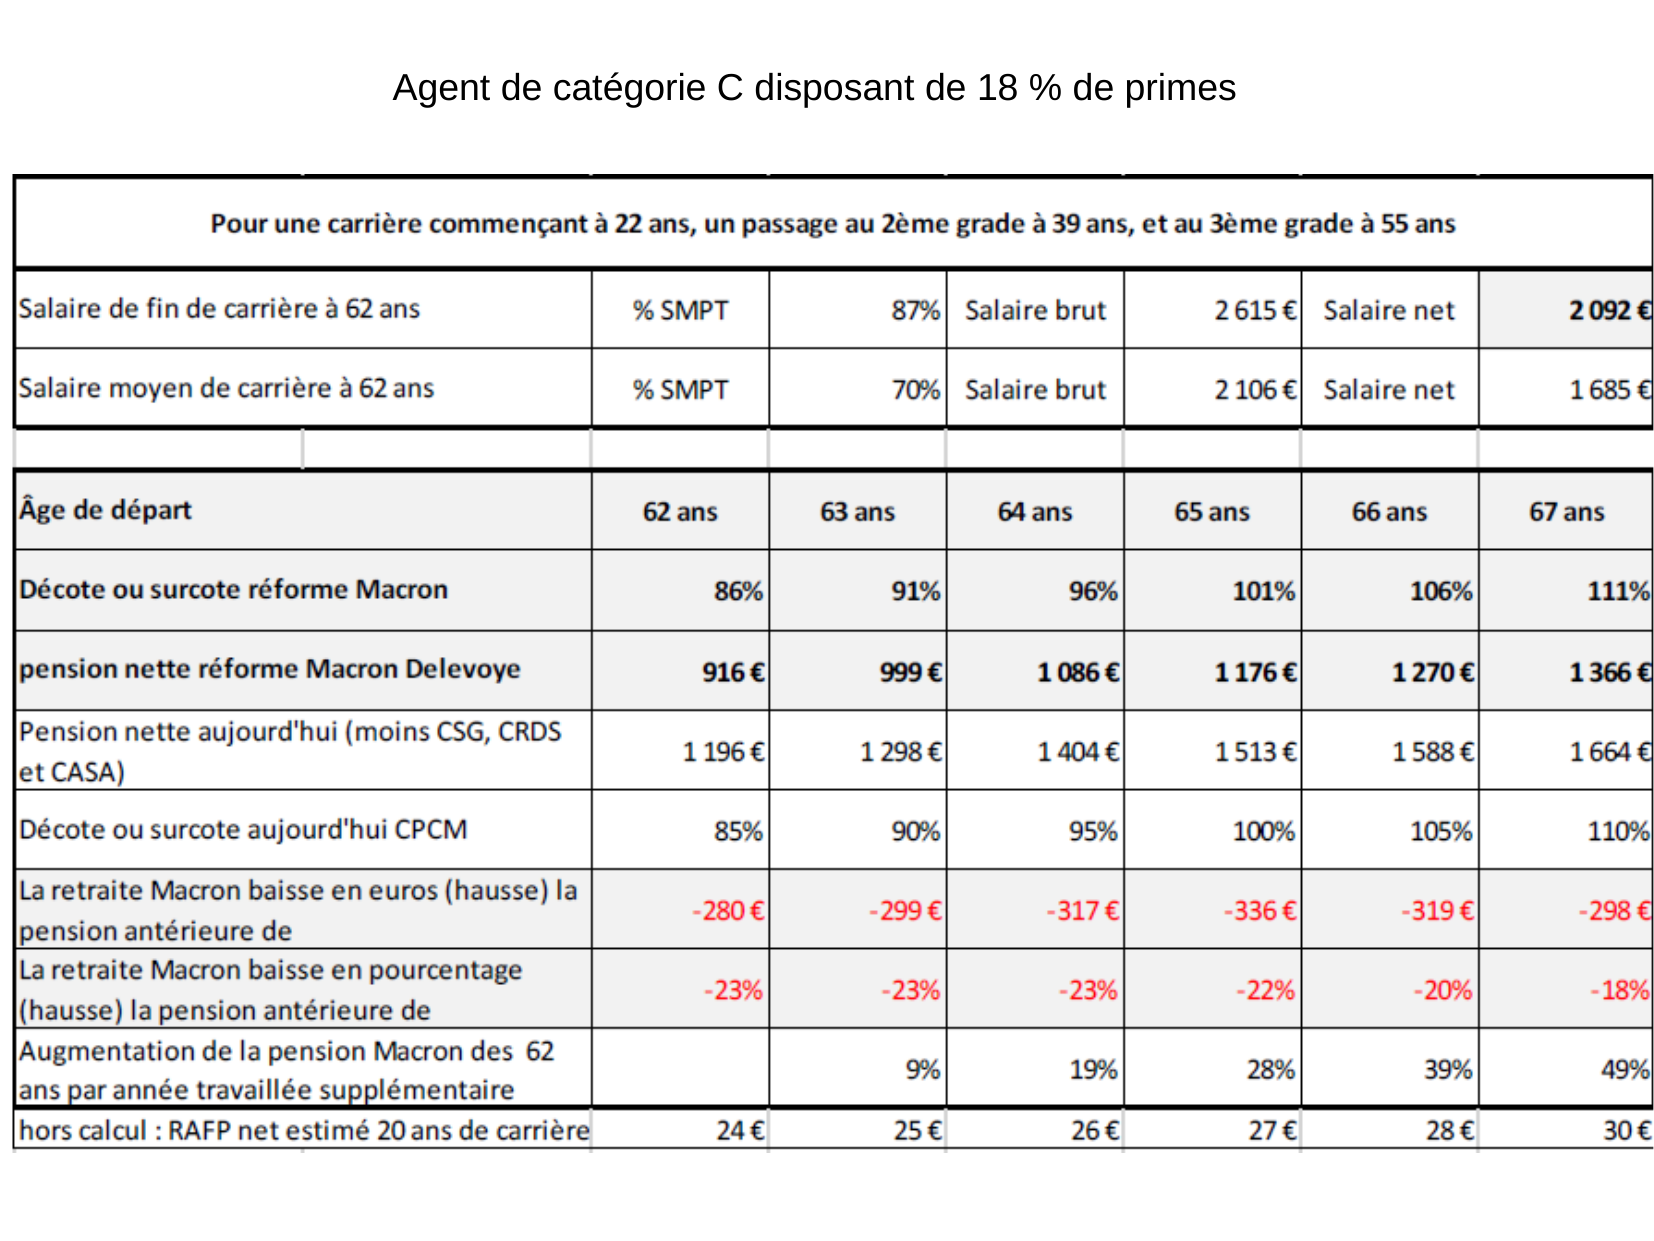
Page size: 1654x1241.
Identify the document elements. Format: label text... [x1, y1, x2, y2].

picture [0, 174, 1654, 1153]
text_box Agent de catégorie C disposant de 18 % de primes [129, 59, 1501, 116]
